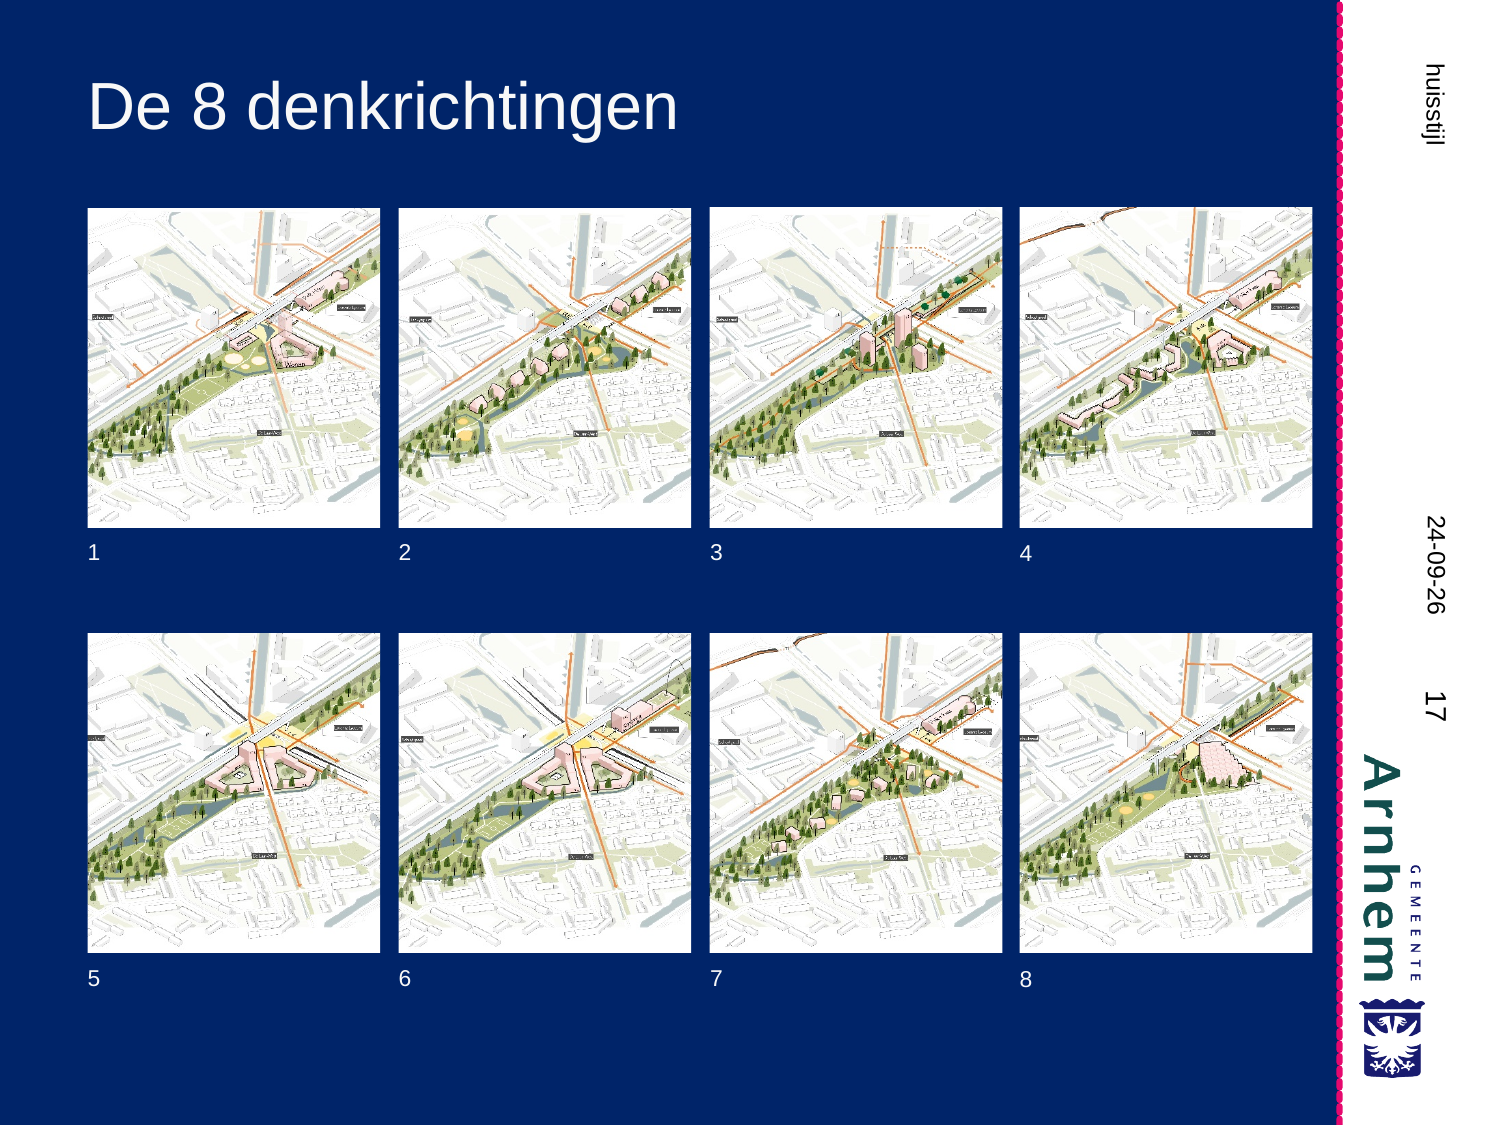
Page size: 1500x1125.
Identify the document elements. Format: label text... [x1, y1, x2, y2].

text_box 4 [1019, 538, 1313, 621]
text_box 5 [87, 963, 381, 1047]
text_box 17 [1412, 675, 1463, 751]
picture [1019, 633, 1313, 953]
text_box 1 [87, 537, 381, 620]
picture [87, 208, 381, 528]
title De 8 denkrichtingen [87, 62, 1245, 225]
picture [709, 633, 1003, 953]
text_box 8 [1019, 964, 1313, 1048]
text_box 6 [398, 963, 692, 1047]
text_box 7 [710, 963, 1003, 1047]
picture [398, 208, 692, 528]
picture [1019, 207, 1313, 528]
text_box huisstijl [1409, 63, 1460, 501]
text_box 18-1-2022 [1410, 500, 1461, 688]
picture [398, 633, 692, 953]
picture [709, 207, 1003, 528]
text_box 3 [710, 537, 1003, 620]
picture [87, 633, 381, 953]
text_box 2 [398, 537, 692, 620]
